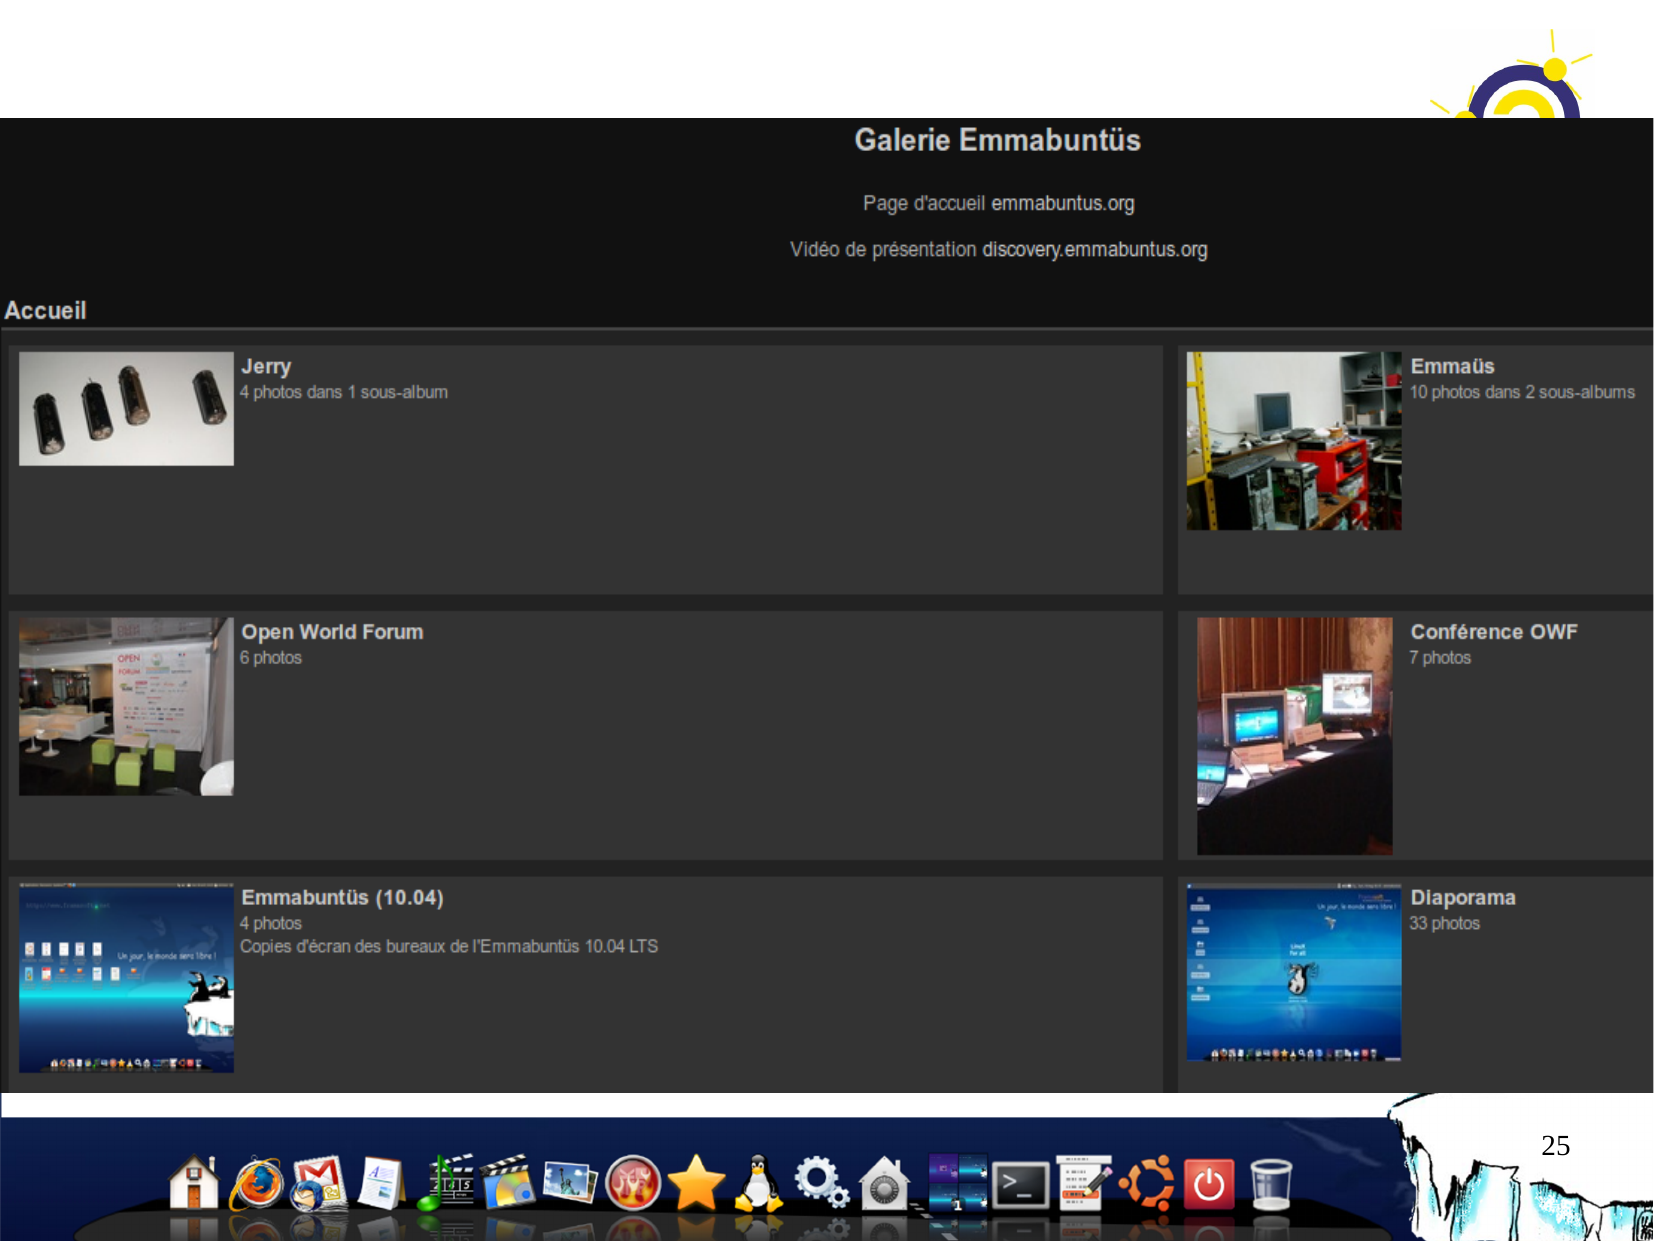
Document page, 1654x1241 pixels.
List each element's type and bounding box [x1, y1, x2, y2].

title [82, 49, 1571, 118]
picture [0, 29, 1654, 1241]
list [82, 1093, 1571, 1109]
